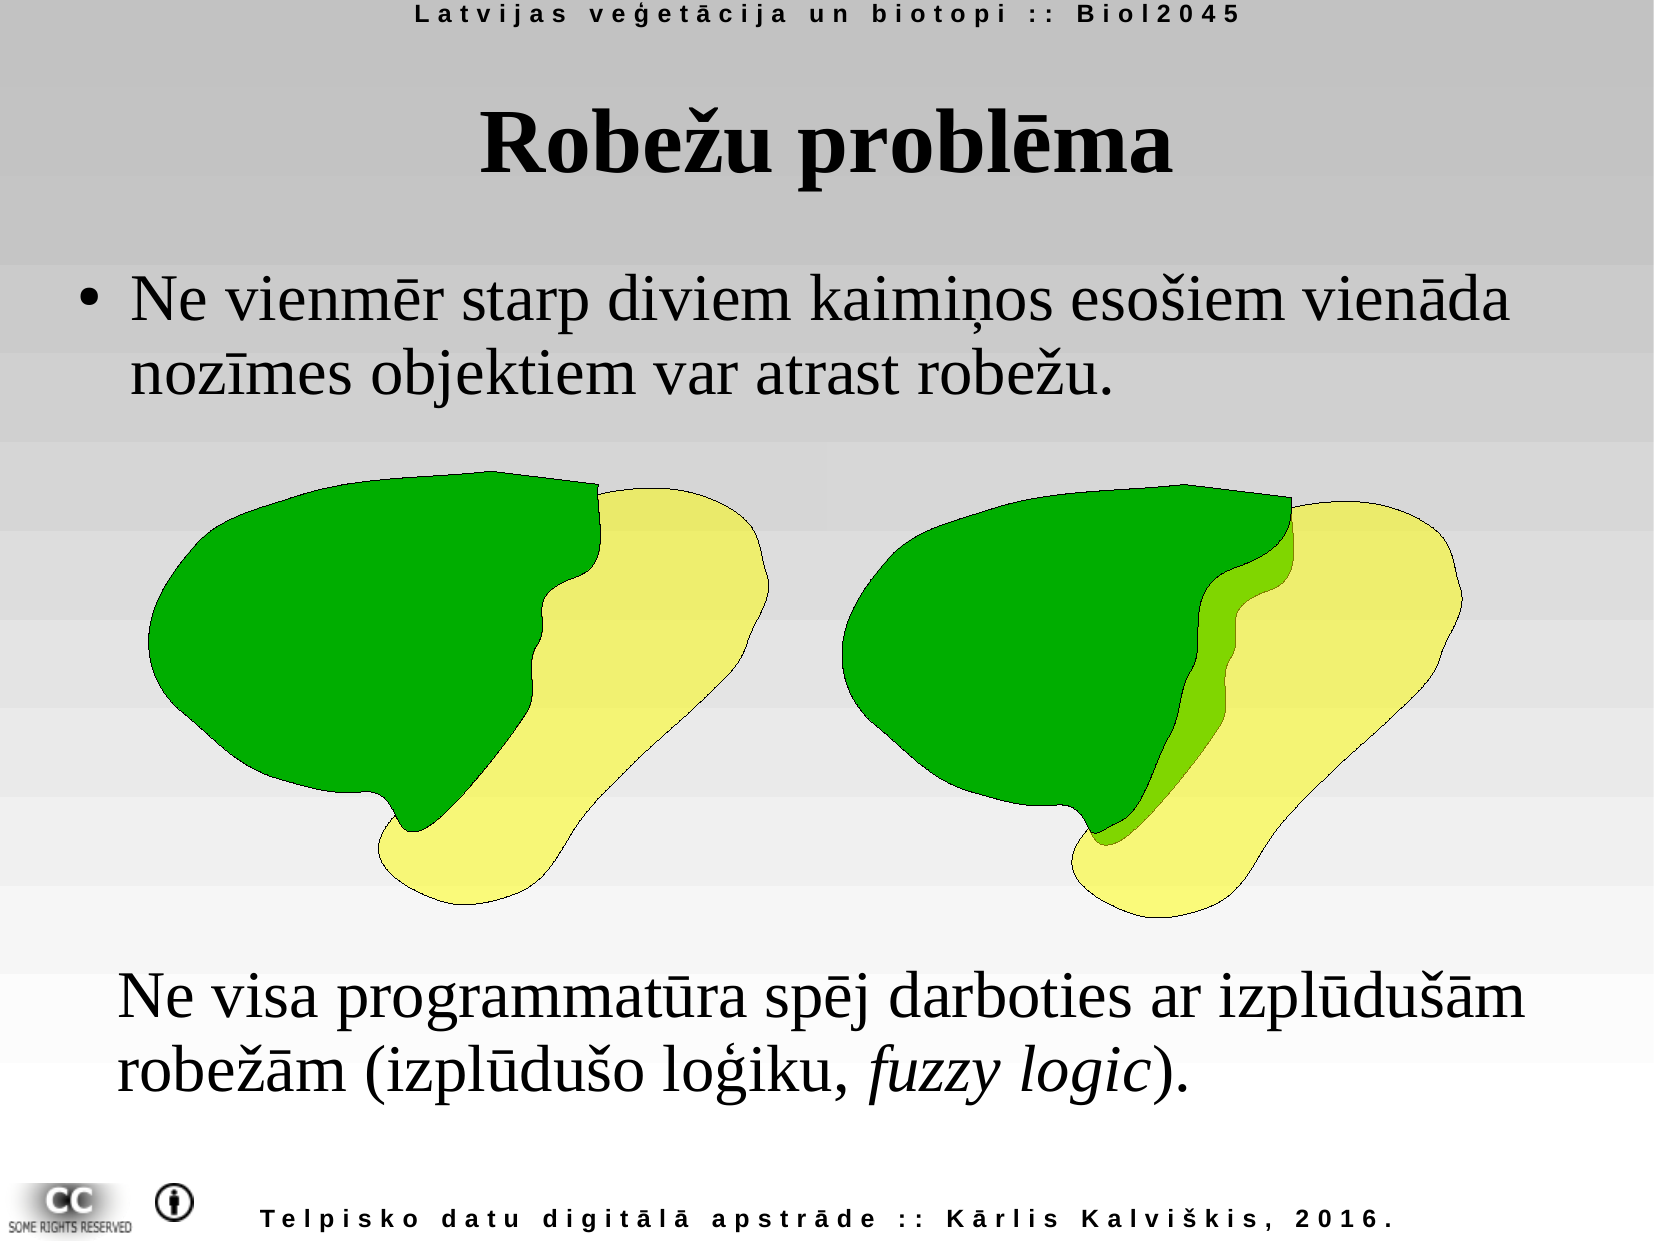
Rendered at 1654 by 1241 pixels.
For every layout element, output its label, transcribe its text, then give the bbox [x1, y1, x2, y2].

picture [0, 0, 1654, 1241]
list Ne vienmēr starp diviem kaimiņos esošiem vienāda nozīmes objektiem var atrast robežu. [59, 261, 1596, 1175]
title Robežu problēma [59, 37, 1596, 246]
text_box [148, 471, 769, 905]
text_box [842, 484, 1463, 918]
text_box Ne visa programmatūra spēj darboties ar izplūdušām robežām (izplūdušo loģiku, fuzzy logic). [117, 958, 1590, 1107]
